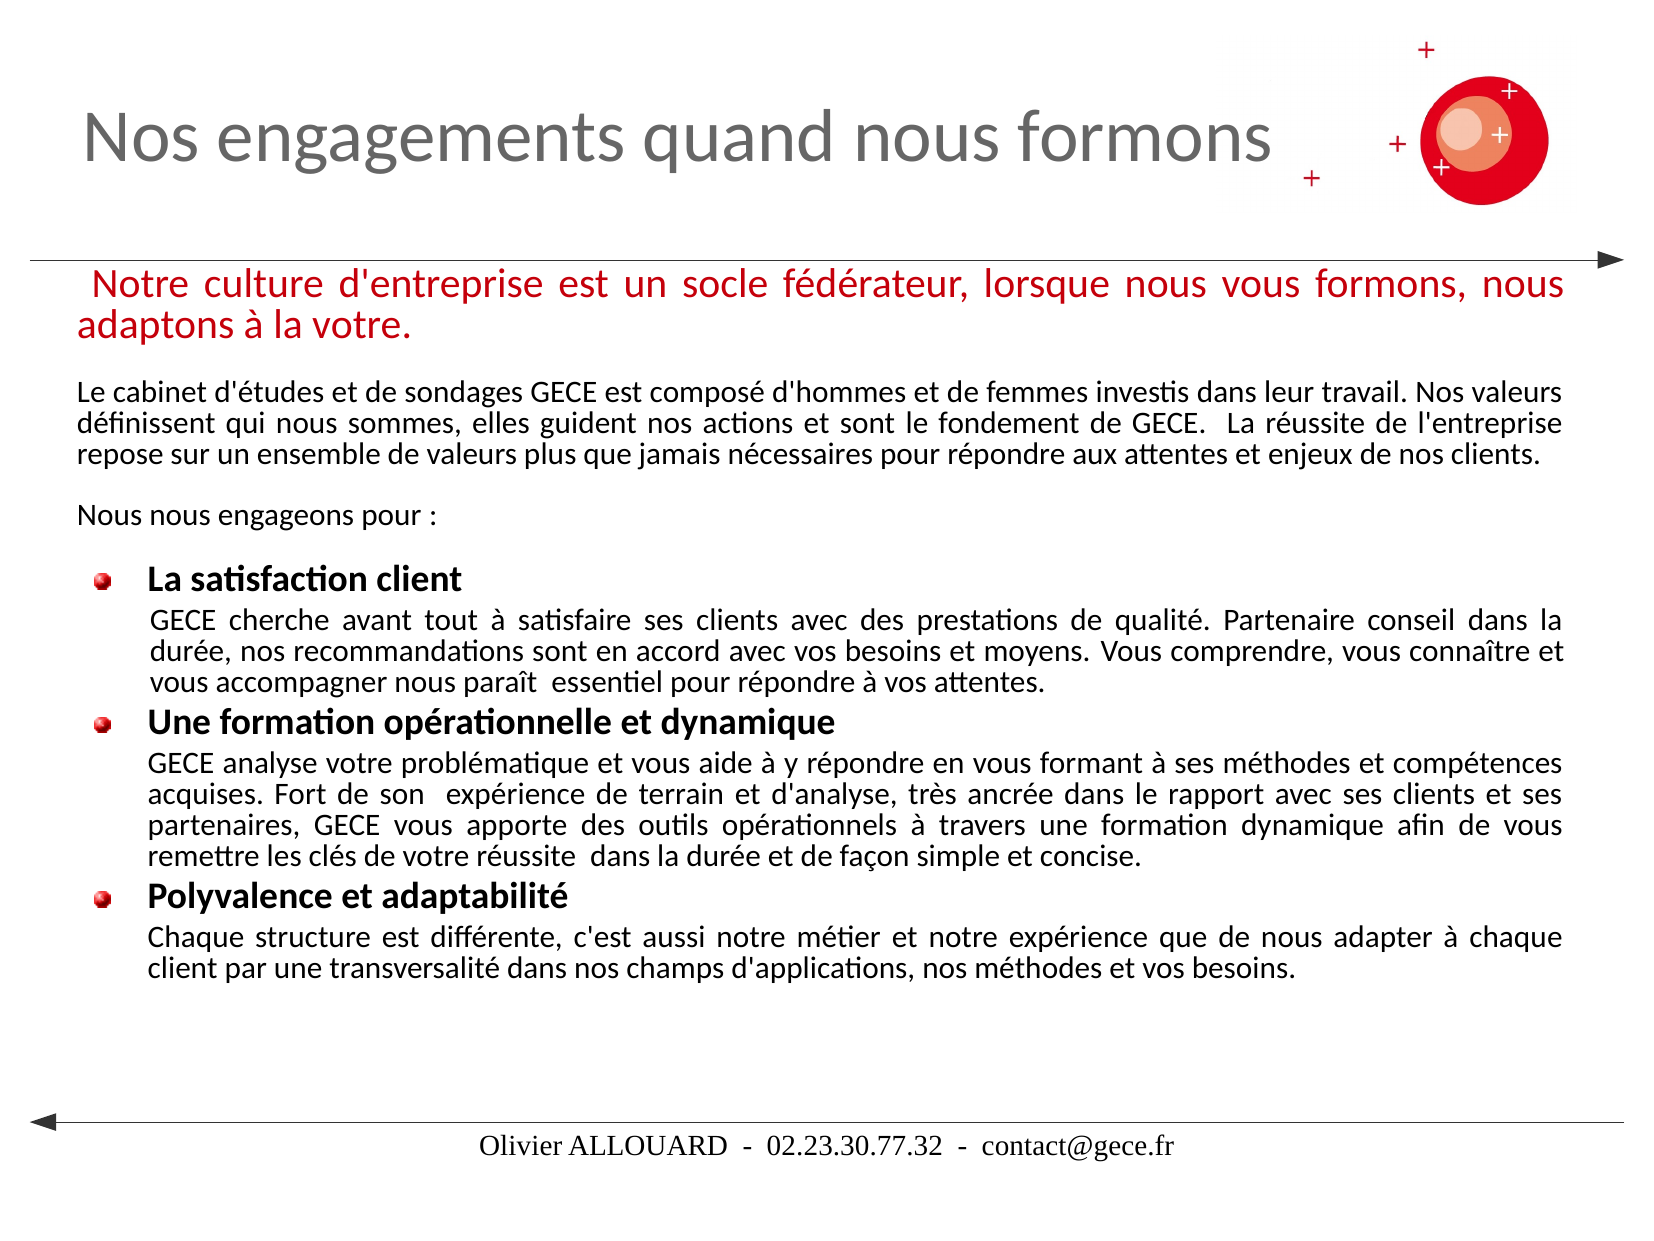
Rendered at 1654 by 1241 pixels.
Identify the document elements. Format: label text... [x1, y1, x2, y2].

picture [1216, 35, 1577, 213]
title Nos engagements quand nous formons [82, 49, 1571, 237]
list Notre culture d'entreprise est un socle fédérateur, lorsque nous vous formons, nous adaptons à la votre. Le cabinet d'études et de sondages GECE est composé d'hommes et de femmes investis dans leur travail. Nos valeurs définissent qui nous sommes, elles guident nos actions et sont le fondement de GECE. La réussite de l'entreprise repose sur un ensemble de valeurs plus que jamais nécessaires pour répondre aux attentes et enjeux de nos clients. Nous nous engageons pour : La satisfaction client GECE cherche avant tout à satisfaire ses clients avec des prestations de qualité. Partenaire conseil dans la durée, nos recommandations sont en accord avec vos besoins et moyens. Vous comprendre, vous connaître et vous accompagner nous paraît essentiel pour répondre à vos attentes. Une formation opérationnelle et dynamique GECE analyse votre problématique et vous aide à y répondre en vous formant à ses méthodes et compétences acquises. Fort de son expérience de terrain et d'analyse, très ancrée dans le rapport avec ses clients et ses partenaires, GECE vous apporte des outils opérationnels à travers une formation dynamique afin de vous remettre les clés de votre réussite dans la durée et de façon simple et concise. Polyvalence et adaptabilité Chaque structure est différente, c'est aussi notre métier et notre expérience que de nous adapter à chaque client par une transversalité dans nos champs d'applications, nos méthodes et vos besoins. [76, 265, 1566, 1241]
